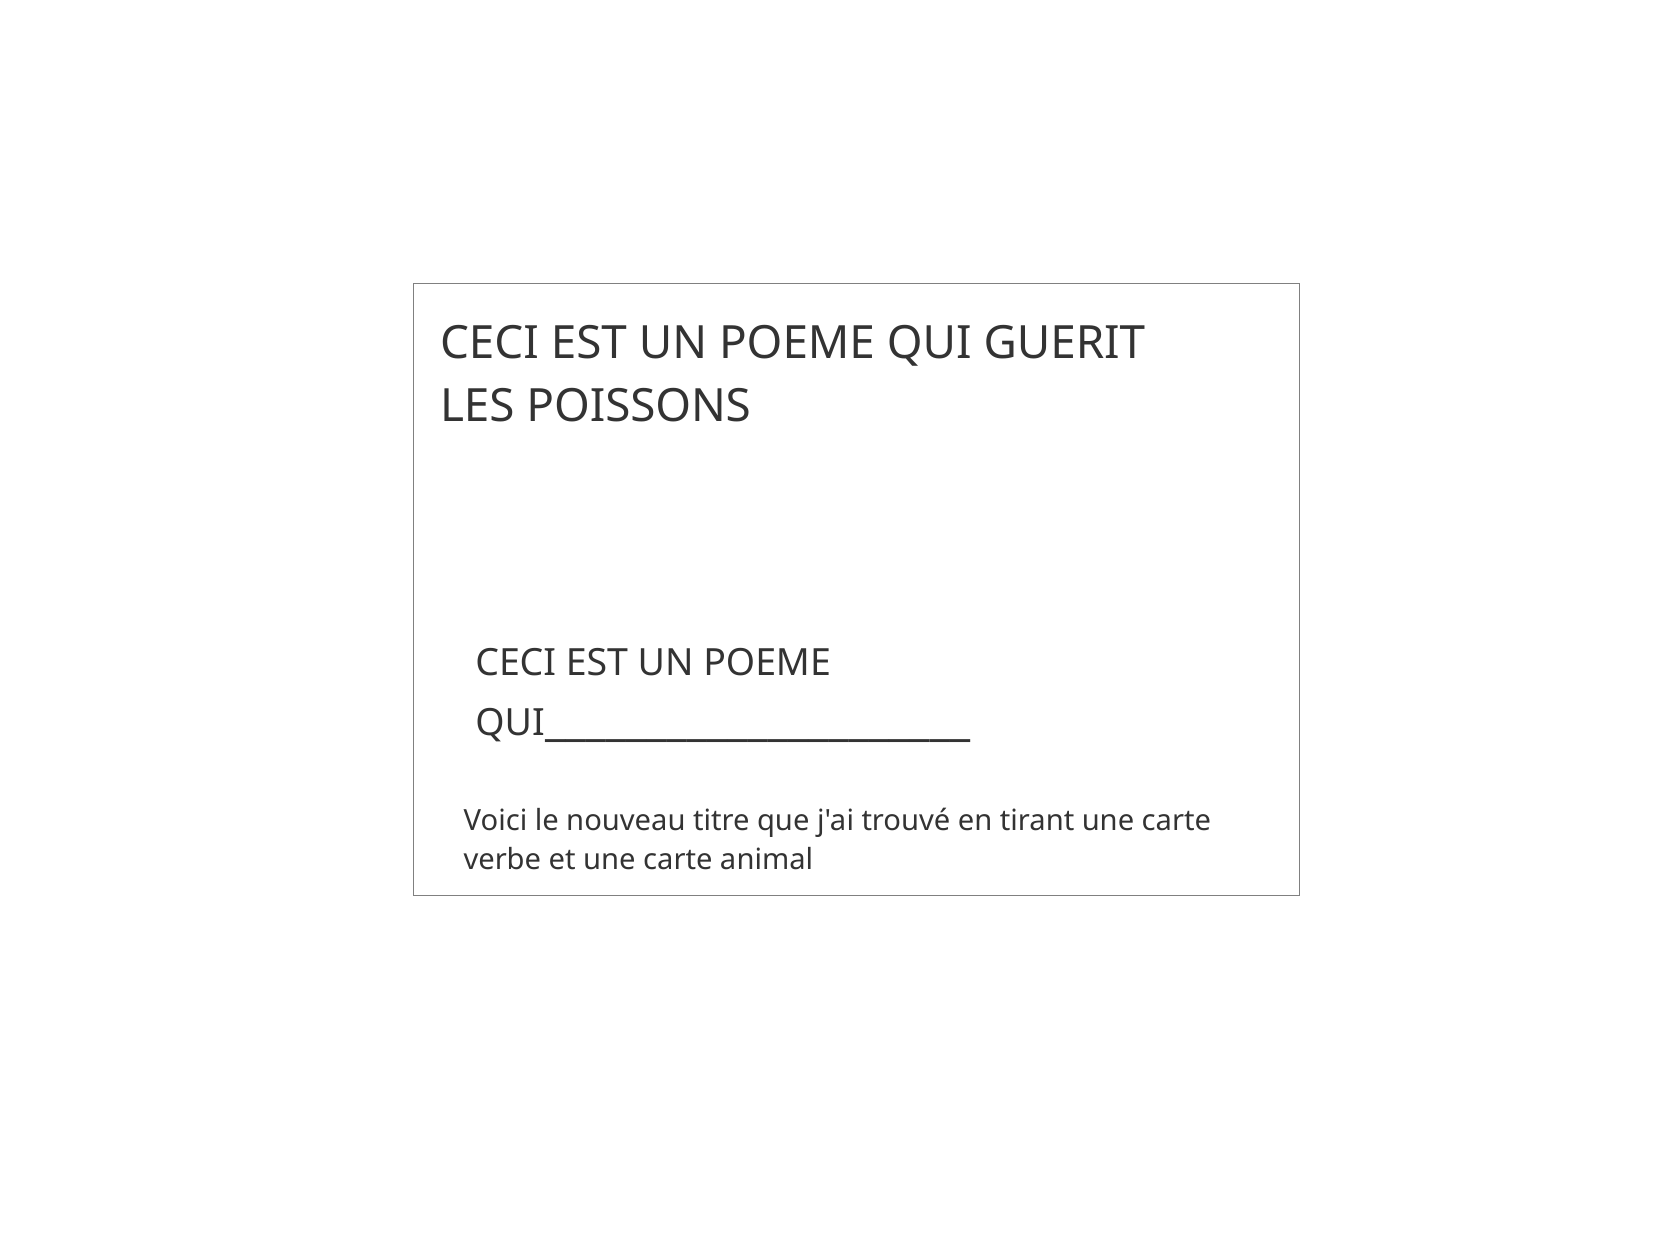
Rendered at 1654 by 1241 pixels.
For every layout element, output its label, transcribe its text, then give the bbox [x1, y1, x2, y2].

text_box CECI EST UN POEME QUI GUERIT LES POISSONS [425, 302, 1241, 473]
text_box Voici le nouveau titre que j'ai trouvé en tirant une carte verbe et une carte animal [448, 791, 1276, 891]
text_box CECI EST UN POEME QUI_____________________ [460, 627, 1229, 709]
